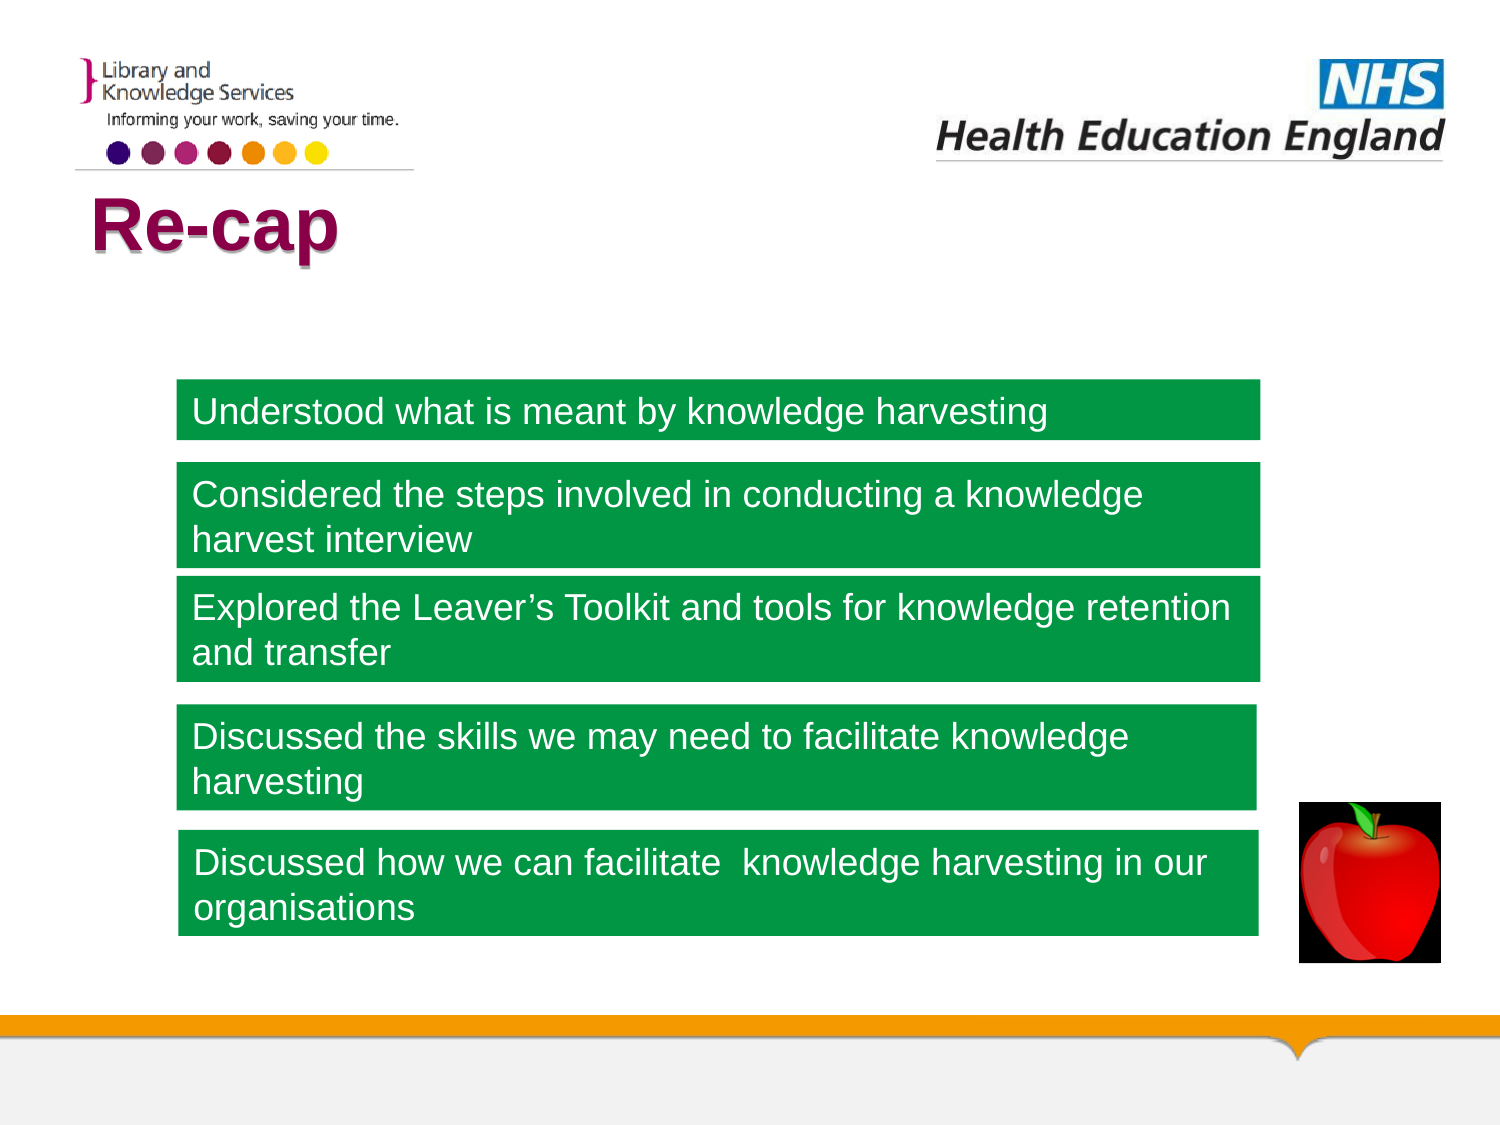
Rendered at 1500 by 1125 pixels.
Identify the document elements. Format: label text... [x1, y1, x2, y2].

text_box Discussed the skills we may need to facilitate knowledge harvesting [176, 704, 1257, 811]
picture [1299, 802, 1441, 963]
text_box Explored the Leaver’s Toolkit and tools for knowledge retention and transfer [176, 575, 1261, 682]
title Re-cap [165, 231, 1441, 343]
text_box Considered the steps involved in conducting a knowledge harvest interview [176, 462, 1261, 569]
picture [75, 54, 416, 169]
text_box Discussed how we can facilitate knowledge harvesting in our organisations [178, 829, 1259, 936]
text_box Understood what is meant by knowledge harvesting [176, 379, 1261, 441]
